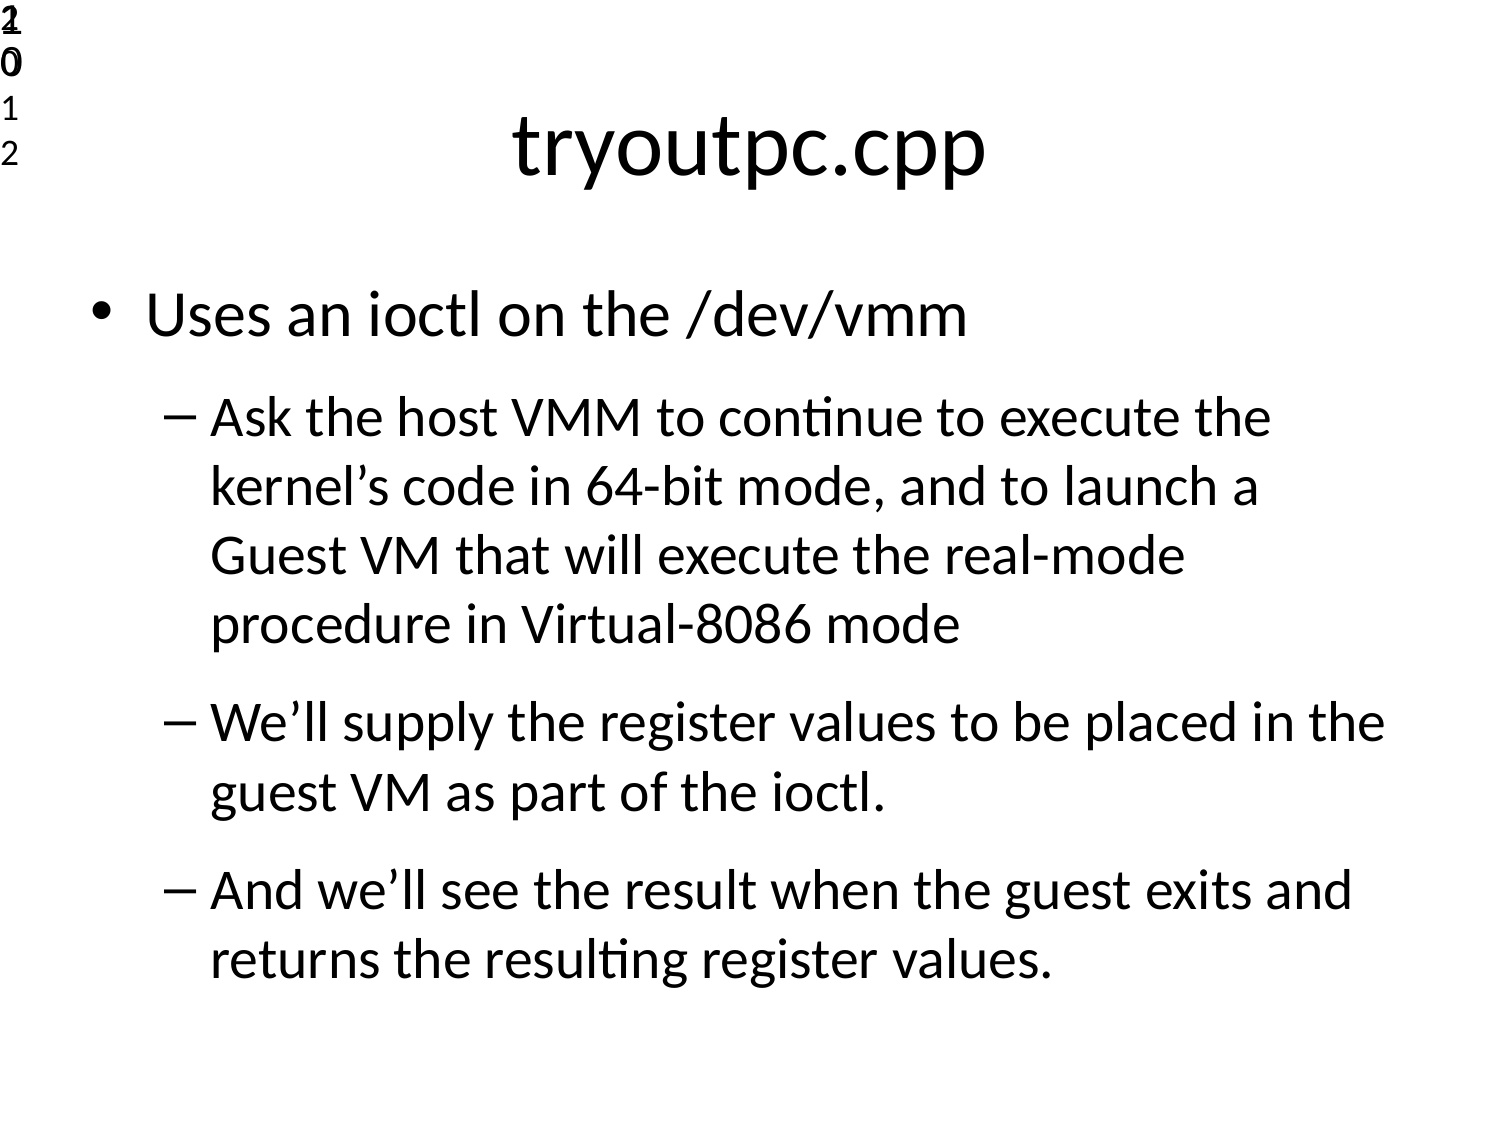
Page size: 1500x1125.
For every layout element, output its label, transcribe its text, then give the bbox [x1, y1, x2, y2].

list Uses an ioctl on the /dev/vmm Ask the host VMM to continue to execute the kernel’s code in 64-bit mode, and to launch a Guest VM that will execute the real-mode procedure in Virtual-8086 mode We’ll supply the register values to be placed in the guest VM as part of the ioctl. And we’ll see the result when the guest exits and returns the resulting register values. [75, 262, 1425, 1005]
title tryoutpc.cpp [75, 45, 1425, 233]
